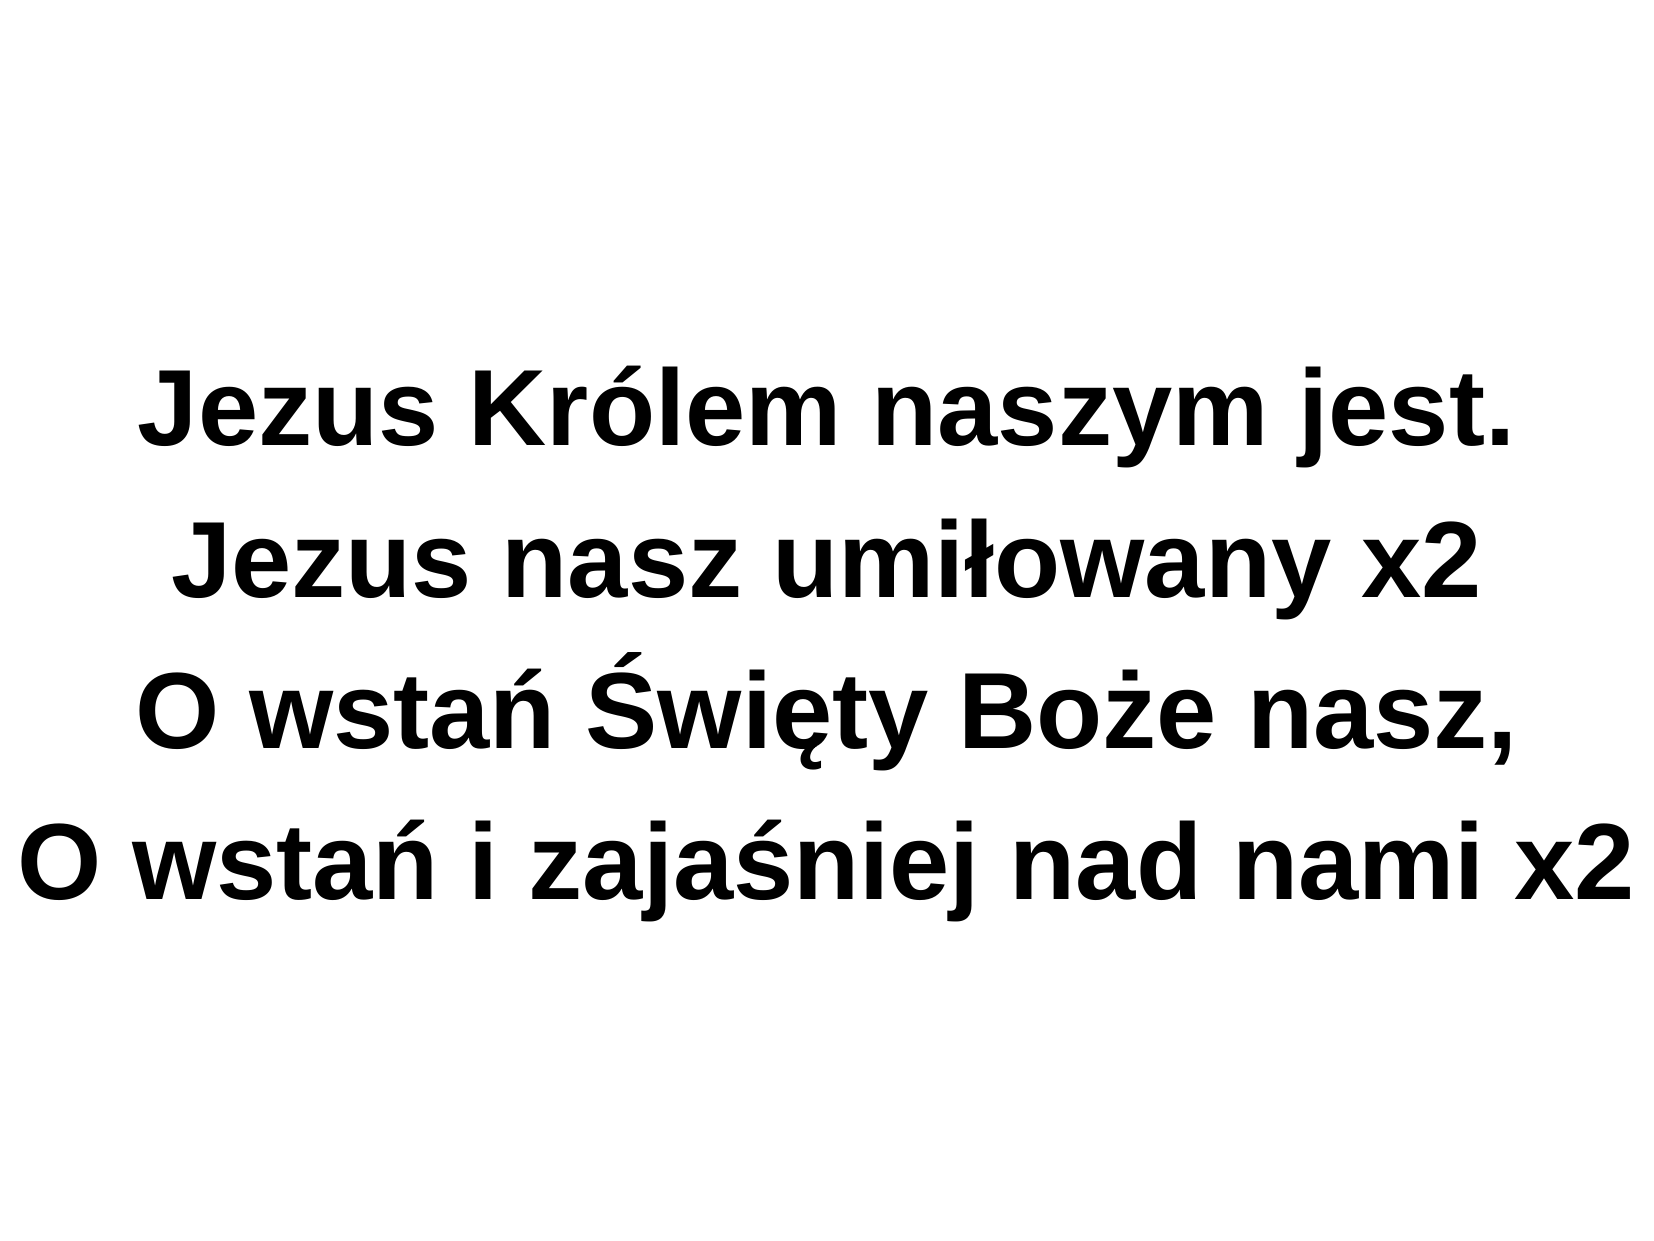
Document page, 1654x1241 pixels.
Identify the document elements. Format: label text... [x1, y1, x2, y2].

subtitle Jezus Królem naszym jest. Jezus nasz umiłowany x2 O wstań Święty Boże nasz, O wstań i zajaśniej nad nami x2 [0, 0, 1654, 1241]
